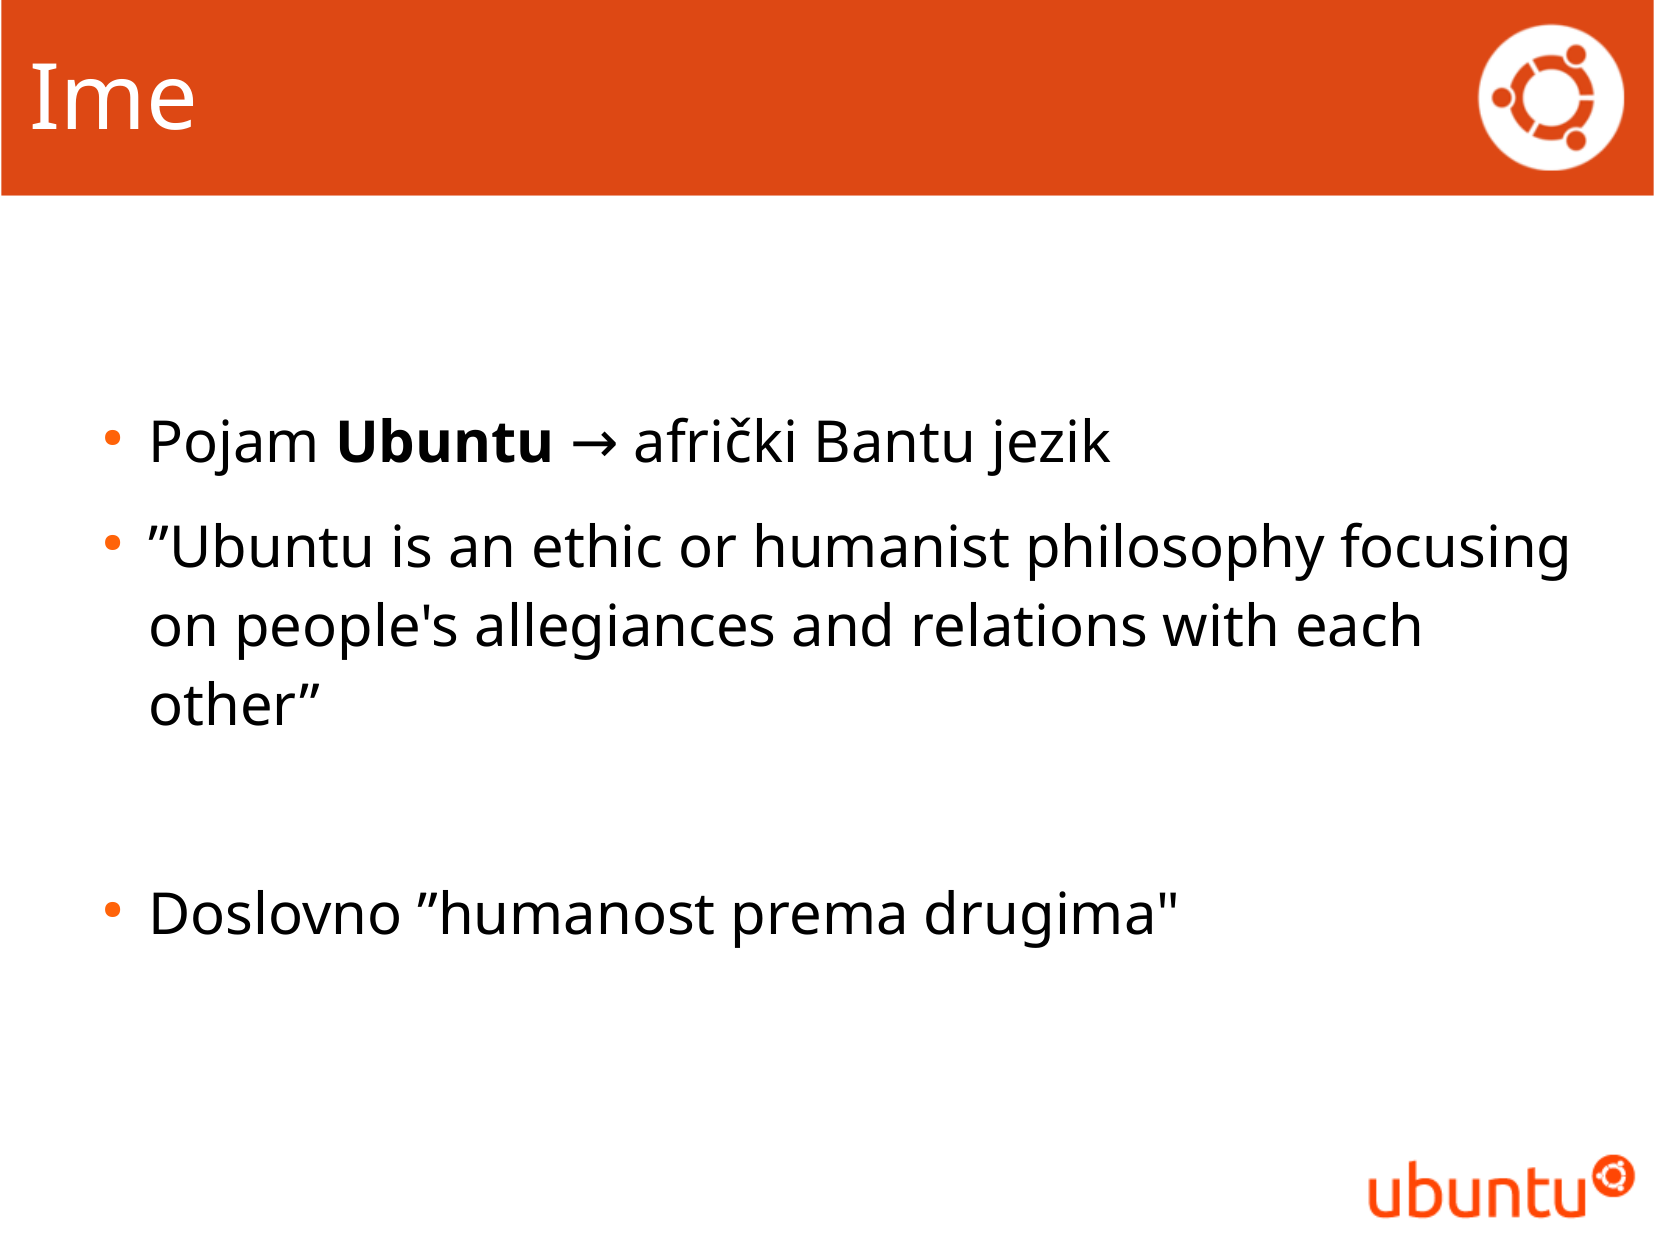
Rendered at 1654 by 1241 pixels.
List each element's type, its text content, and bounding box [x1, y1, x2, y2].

picture [0, 0, 1654, 1241]
title Ime [29, 0, 1459, 198]
list Pojam Ubuntu → afrički Bantu jezik ”Ubuntu is an ethic or humanist philosophy focusing on people's allegiances and relations with each other” Doslovno ”humanost prema drugima" [86, 400, 1576, 956]
